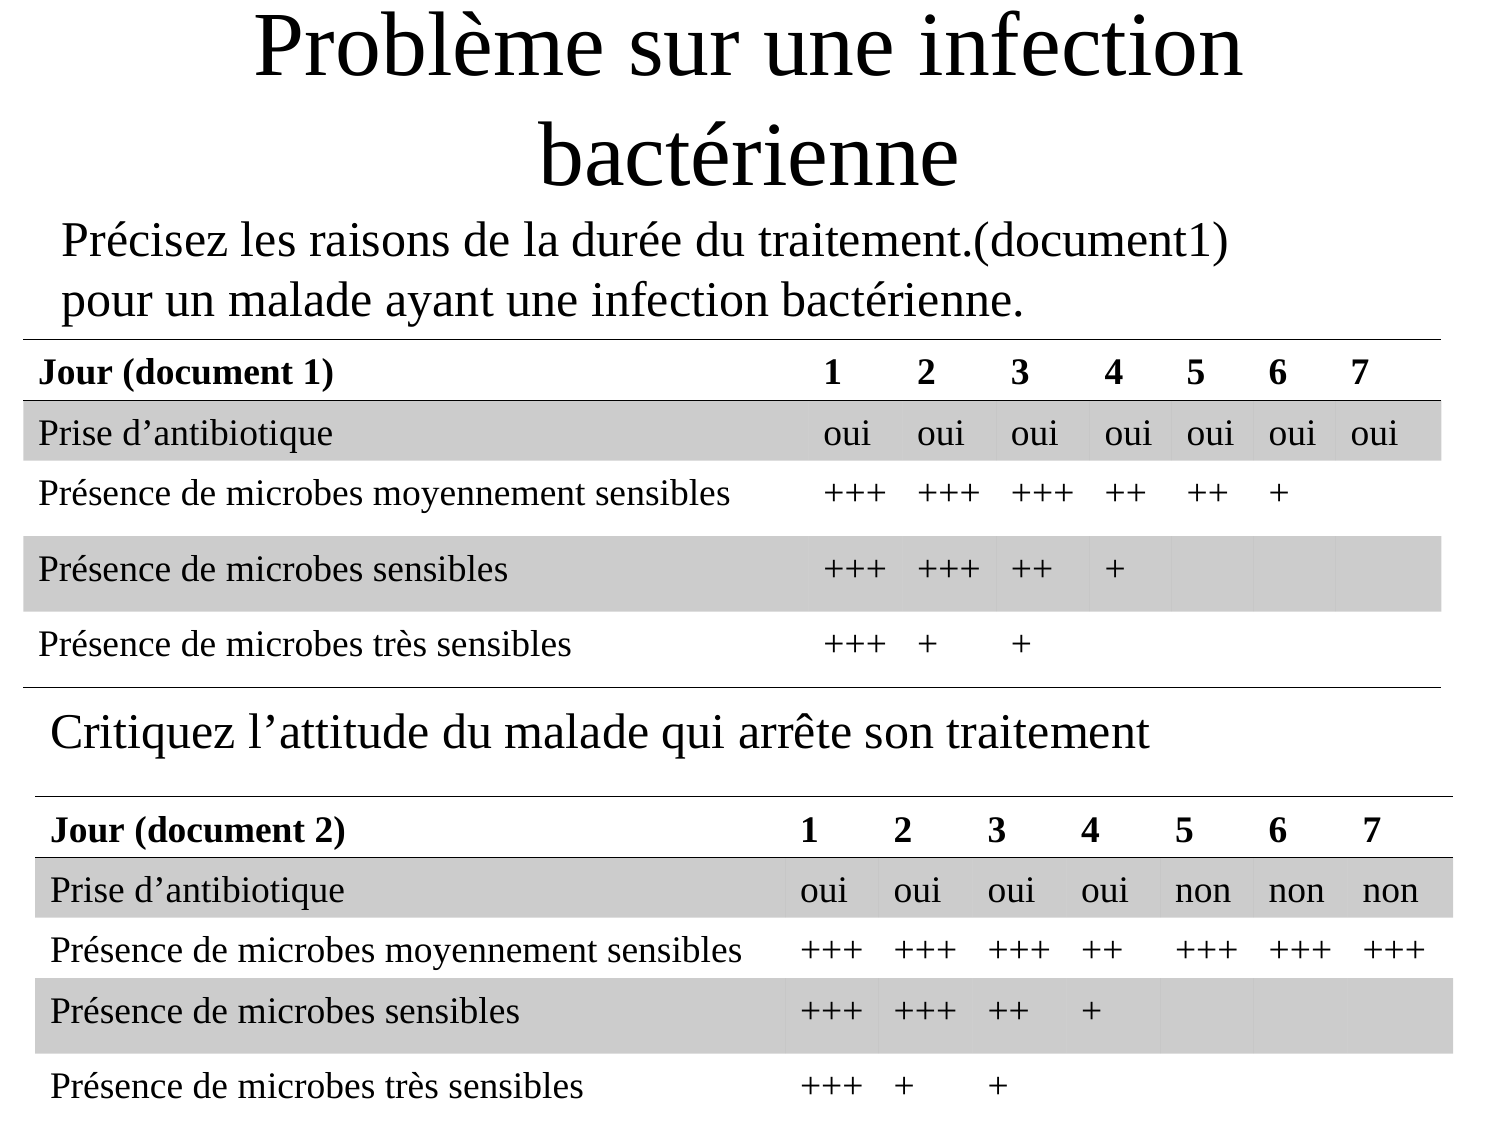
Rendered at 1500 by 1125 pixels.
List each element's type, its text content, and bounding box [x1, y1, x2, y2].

table_cell ++ [996, 536, 1090, 612]
table_cell [1066, 1054, 1160, 1125]
table_header 4 [1066, 797, 1160, 857]
table_header 3 [996, 340, 1090, 400]
table_cell [1336, 536, 1441, 612]
table_cell + [879, 1054, 973, 1125]
table_header 1 [809, 340, 902, 400]
table_cell Prise d’antibiotique [23, 401, 809, 461]
table_cell +++ [996, 461, 1090, 536]
table_cell +++ [1348, 918, 1453, 978]
table_cell ++ [973, 978, 1066, 1054]
table_cell non [1160, 858, 1254, 918]
table_cell [1254, 612, 1336, 687]
table_header 4 [1090, 340, 1172, 400]
table_cell +++ [809, 536, 902, 612]
table_header 2 [879, 797, 973, 857]
table_cell + [902, 612, 996, 687]
table_cell oui [1254, 401, 1336, 461]
table_header 7 [1348, 797, 1453, 857]
table_cell [1172, 536, 1254, 612]
table_cell Présence de microbes très sensibles [35, 1054, 785, 1125]
table_cell oui [996, 401, 1090, 461]
table_cell [1172, 612, 1254, 687]
table_cell +++ [809, 461, 902, 536]
table_cell +++ [809, 612, 902, 687]
table_header Jour (document 1) [23, 340, 809, 400]
table_cell +++ [973, 918, 1066, 978]
table_cell oui [1172, 401, 1254, 461]
table_header 1 [785, 797, 879, 857]
title Problème sur une infection bactérienne [35, 0, 1465, 188]
table_cell oui [809, 401, 902, 461]
table_header 5 [1160, 797, 1254, 857]
table_cell oui [1090, 401, 1172, 461]
table_cell [1336, 612, 1441, 687]
table_cell + [996, 612, 1090, 687]
table_cell Prise d’antibiotique [35, 858, 785, 918]
table_cell [1348, 1054, 1453, 1125]
table_header 6 [1254, 797, 1348, 857]
table_cell ++ [1090, 461, 1172, 536]
table_cell Présence de microbes moyennement sensibles [35, 918, 785, 978]
table_cell +++ [785, 918, 879, 978]
table_header Jour (document 2) [35, 797, 785, 857]
table_cell [1254, 978, 1348, 1054]
table_cell +++ [902, 536, 996, 612]
table_cell oui [879, 858, 973, 918]
table_cell oui [902, 401, 996, 461]
table_cell oui [1336, 401, 1441, 461]
table_header 3 [973, 797, 1066, 857]
table_cell +++ [879, 918, 973, 978]
table_cell oui [785, 858, 879, 918]
table_cell non [1254, 858, 1348, 918]
table_cell + [973, 1054, 1066, 1125]
table_cell +++ [1160, 918, 1254, 978]
table_cell +++ [785, 978, 879, 1054]
table_cell ++ [1172, 461, 1254, 536]
table_cell oui [973, 858, 1066, 918]
table_cell ++ [1066, 918, 1160, 978]
table_header 5 [1172, 340, 1254, 400]
table_cell +++ [902, 461, 996, 536]
table_cell [1160, 1054, 1254, 1125]
table_header 6 [1254, 340, 1336, 400]
table_cell Présence de microbes sensibles [35, 978, 785, 1054]
table_cell [1336, 461, 1441, 536]
table_cell + [1066, 978, 1160, 1054]
table_cell +++ [1254, 918, 1348, 978]
table_header 7 [1336, 340, 1441, 400]
table_cell [1348, 978, 1453, 1054]
table_header 2 [902, 340, 996, 400]
table_cell + [1254, 461, 1336, 536]
table_cell [1254, 1054, 1348, 1125]
table_cell [1160, 978, 1254, 1054]
table_cell Présence de microbes très sensibles [23, 612, 809, 687]
table_cell [1254, 536, 1336, 612]
table_cell Présence de microbes sensibles [23, 536, 809, 612]
table_cell Présence de microbes moyennement sensibles [23, 461, 809, 536]
table_cell non [1348, 858, 1453, 918]
table_cell +++ [785, 1054, 879, 1125]
table_cell + [1090, 536, 1172, 612]
table_cell [1090, 612, 1172, 687]
text_box Précisez les raisons de la durée du traitement.(document1) pour un malade ayant une infection bactérienne. [46, 199, 1290, 335]
table_cell +++ [879, 978, 973, 1054]
text_box Critiquez l’attitude du malade qui arrête son traitement [35, 691, 1360, 767]
table_cell oui [1066, 858, 1160, 918]
